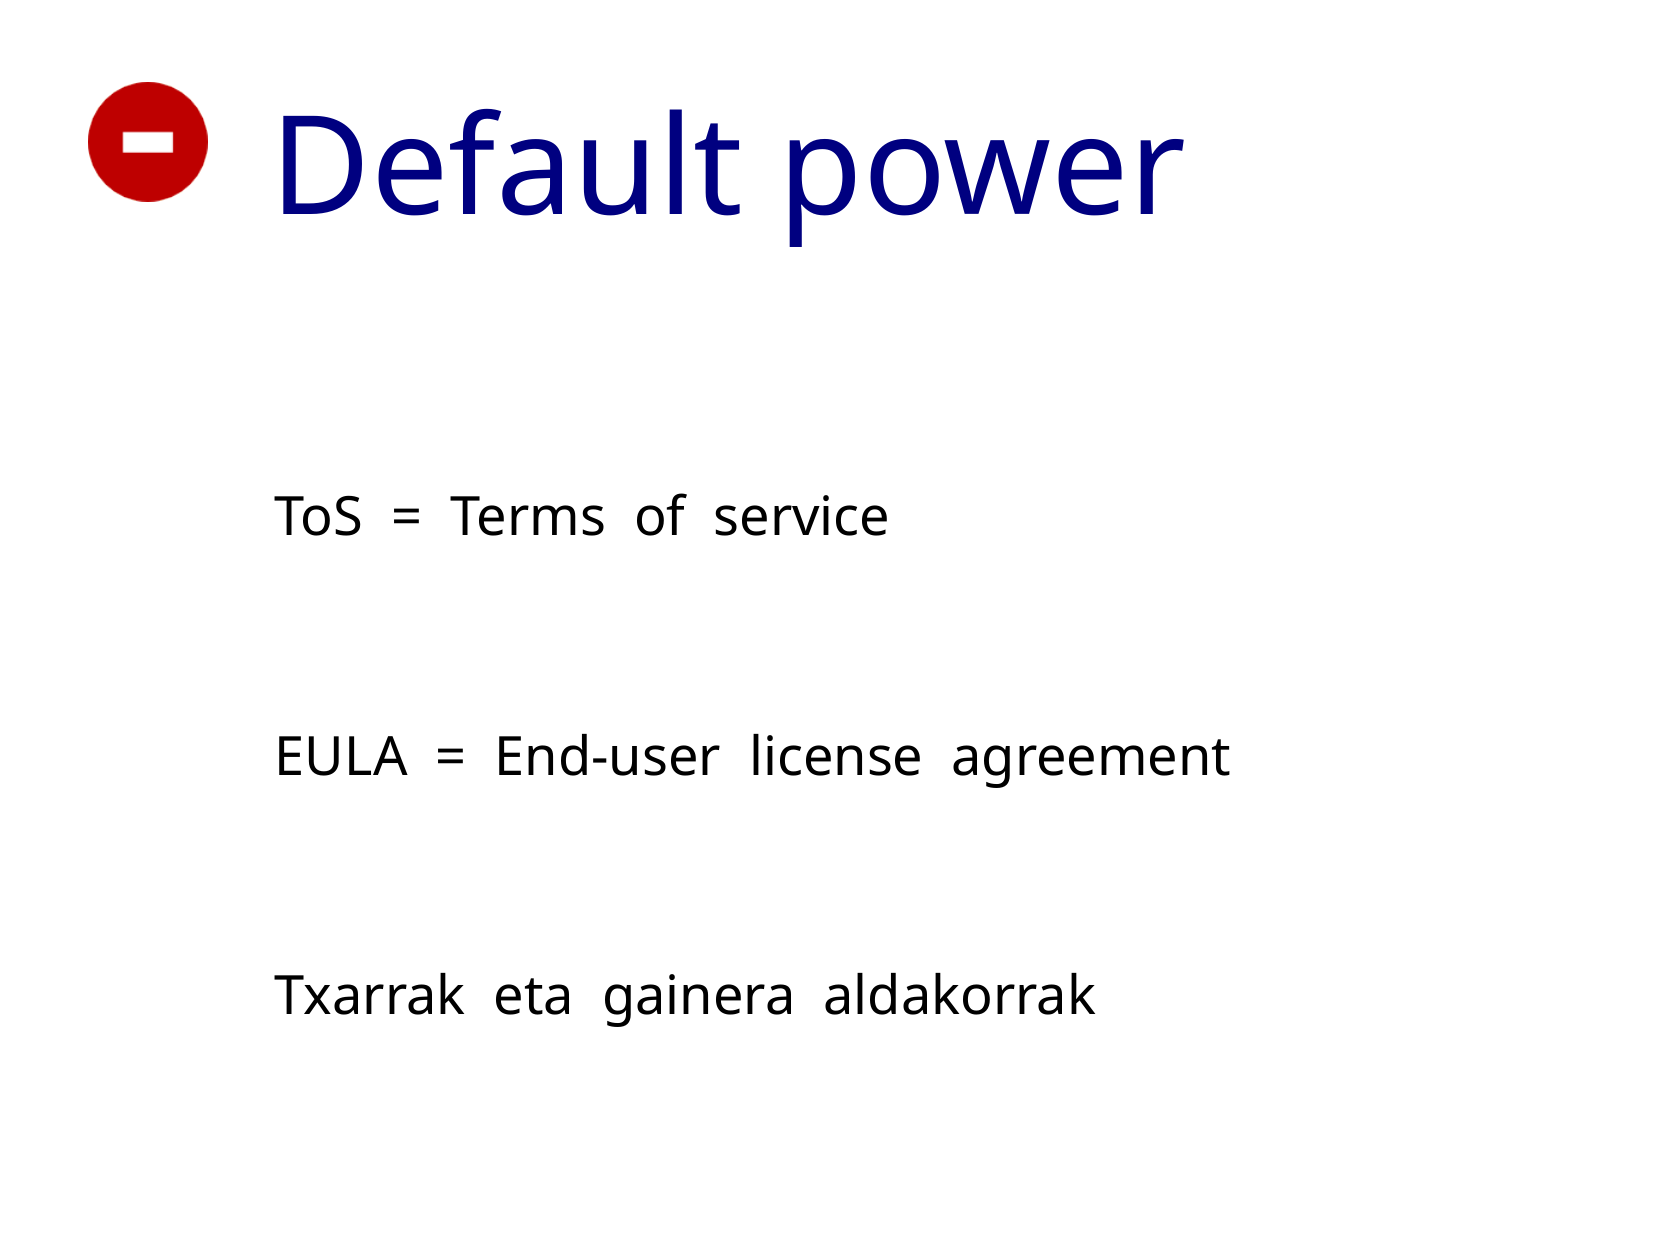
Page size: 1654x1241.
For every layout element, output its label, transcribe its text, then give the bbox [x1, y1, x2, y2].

text_box ToS = Terms of service EULA = End-user license agreement Txarrak eta gainera aldakorrak [259, 470, 1412, 946]
picture [88, 82, 208, 202]
text_box Default power [256, 59, 1353, 237]
